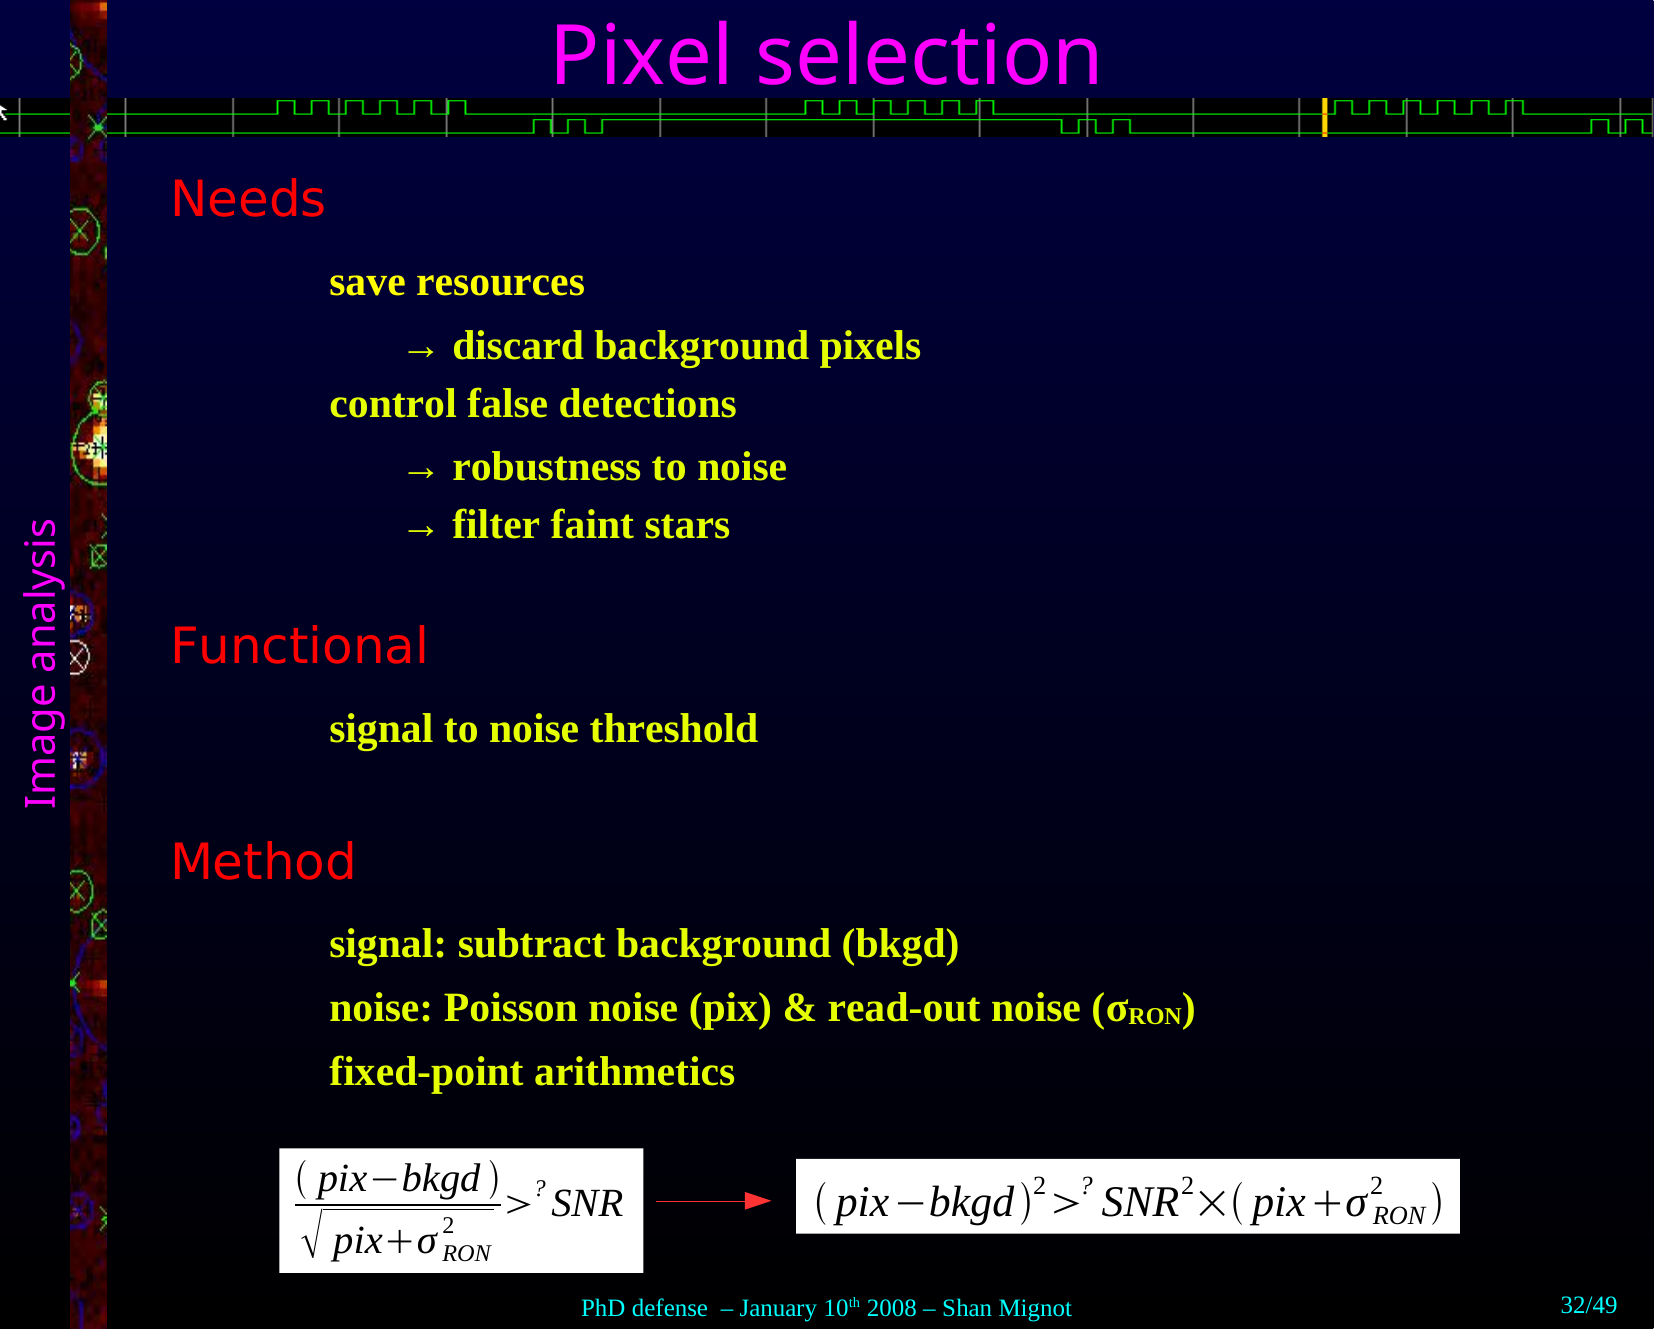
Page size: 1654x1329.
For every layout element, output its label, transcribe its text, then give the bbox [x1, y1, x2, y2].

title Image analysis [0, 0, 137, 1329]
text_box PhD defense – January 10th 2008 – Shan Mignot [75, 1251, 1579, 1329]
text_box [279, 1148, 644, 1251]
picture [1534, 98, 1654, 137]
chart [802, 1170, 1454, 1232]
text_box <number>/49 [1521, 1273, 1654, 1329]
chart [282, 1156, 634, 1251]
list Needs save resources → discard background pixels control false detections → robustness to noise → filter faint stars Functional signal to noise threshold Method signal: subtract background (bkgd) noise: Poisson noise (pix) & read-out noise (σRON) fixed-point arithmetics [152, 170, 1609, 1273]
title Pixel selection [137, 0, 1534, 163]
text_box [796, 1158, 1460, 1234]
